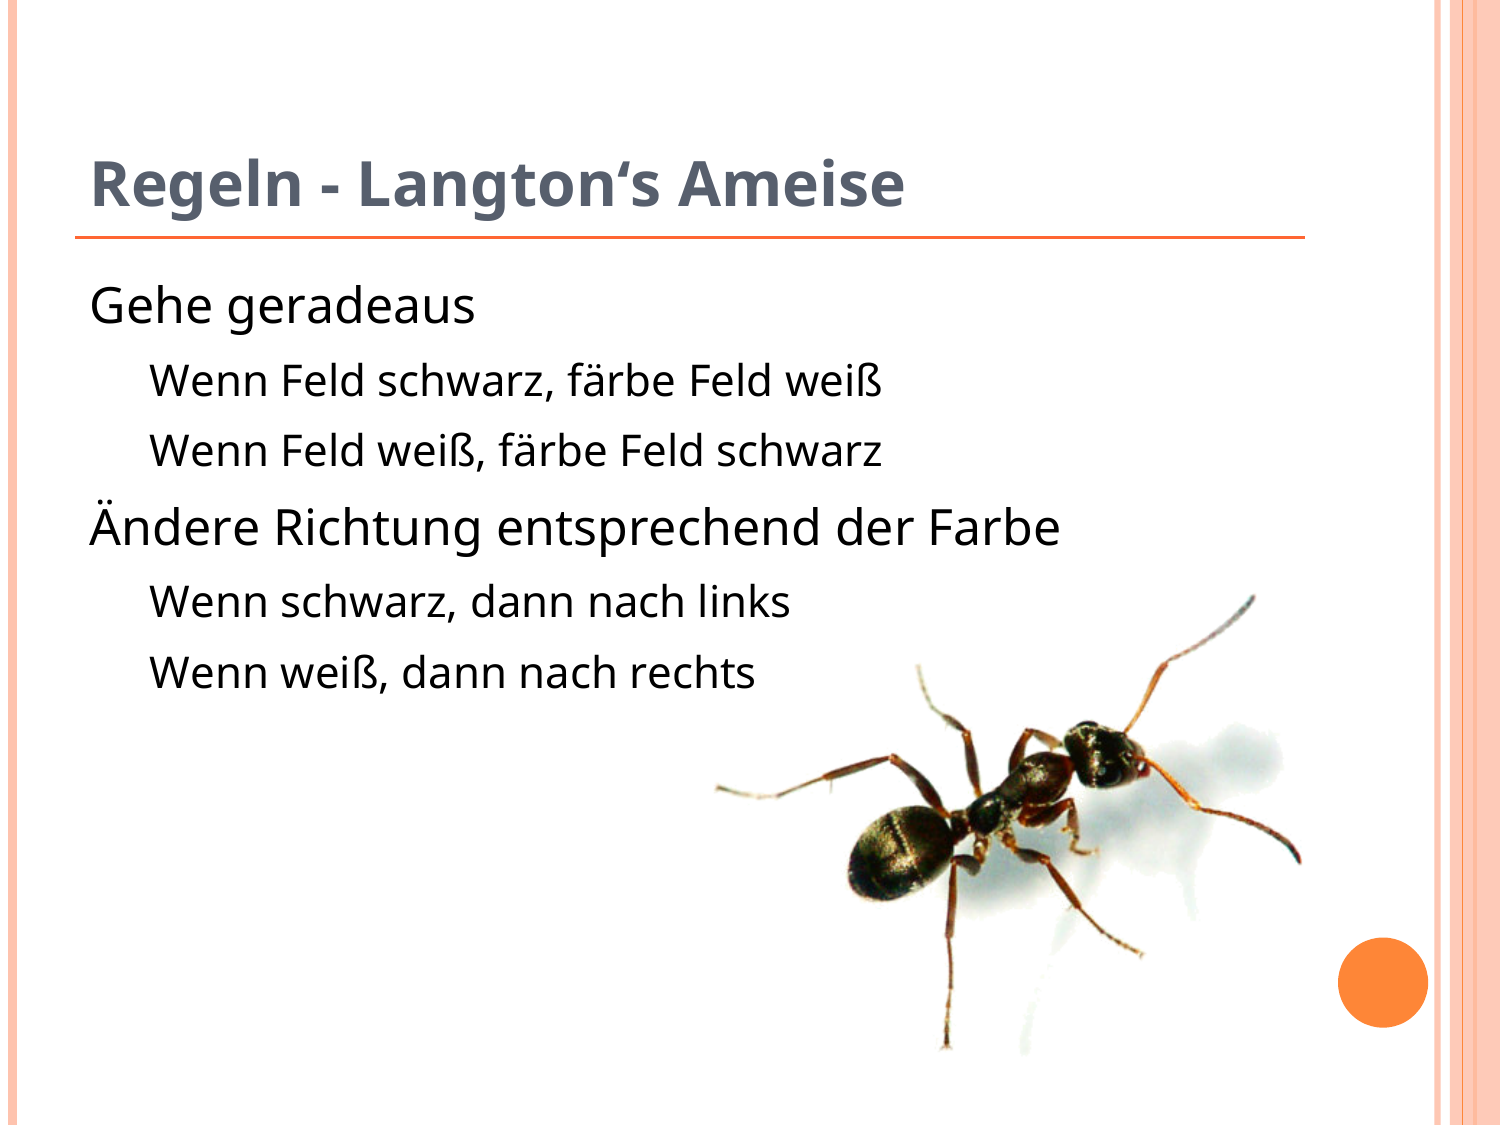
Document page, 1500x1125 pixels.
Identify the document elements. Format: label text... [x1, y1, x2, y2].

picture [679, 528, 1400, 1106]
list Gehe geradeaus Wenn Feld schwarz, färbe Feld weiß Wenn Feld weiß, färbe Feld schwarz Ändere Richtung entsprechend der Farbe Wenn schwarz, dann nach links Wenn weiß, dann nach rechts [74, 262, 1300, 1063]
title Regeln - Langton‘s Ameise [74, 44, 1300, 233]
